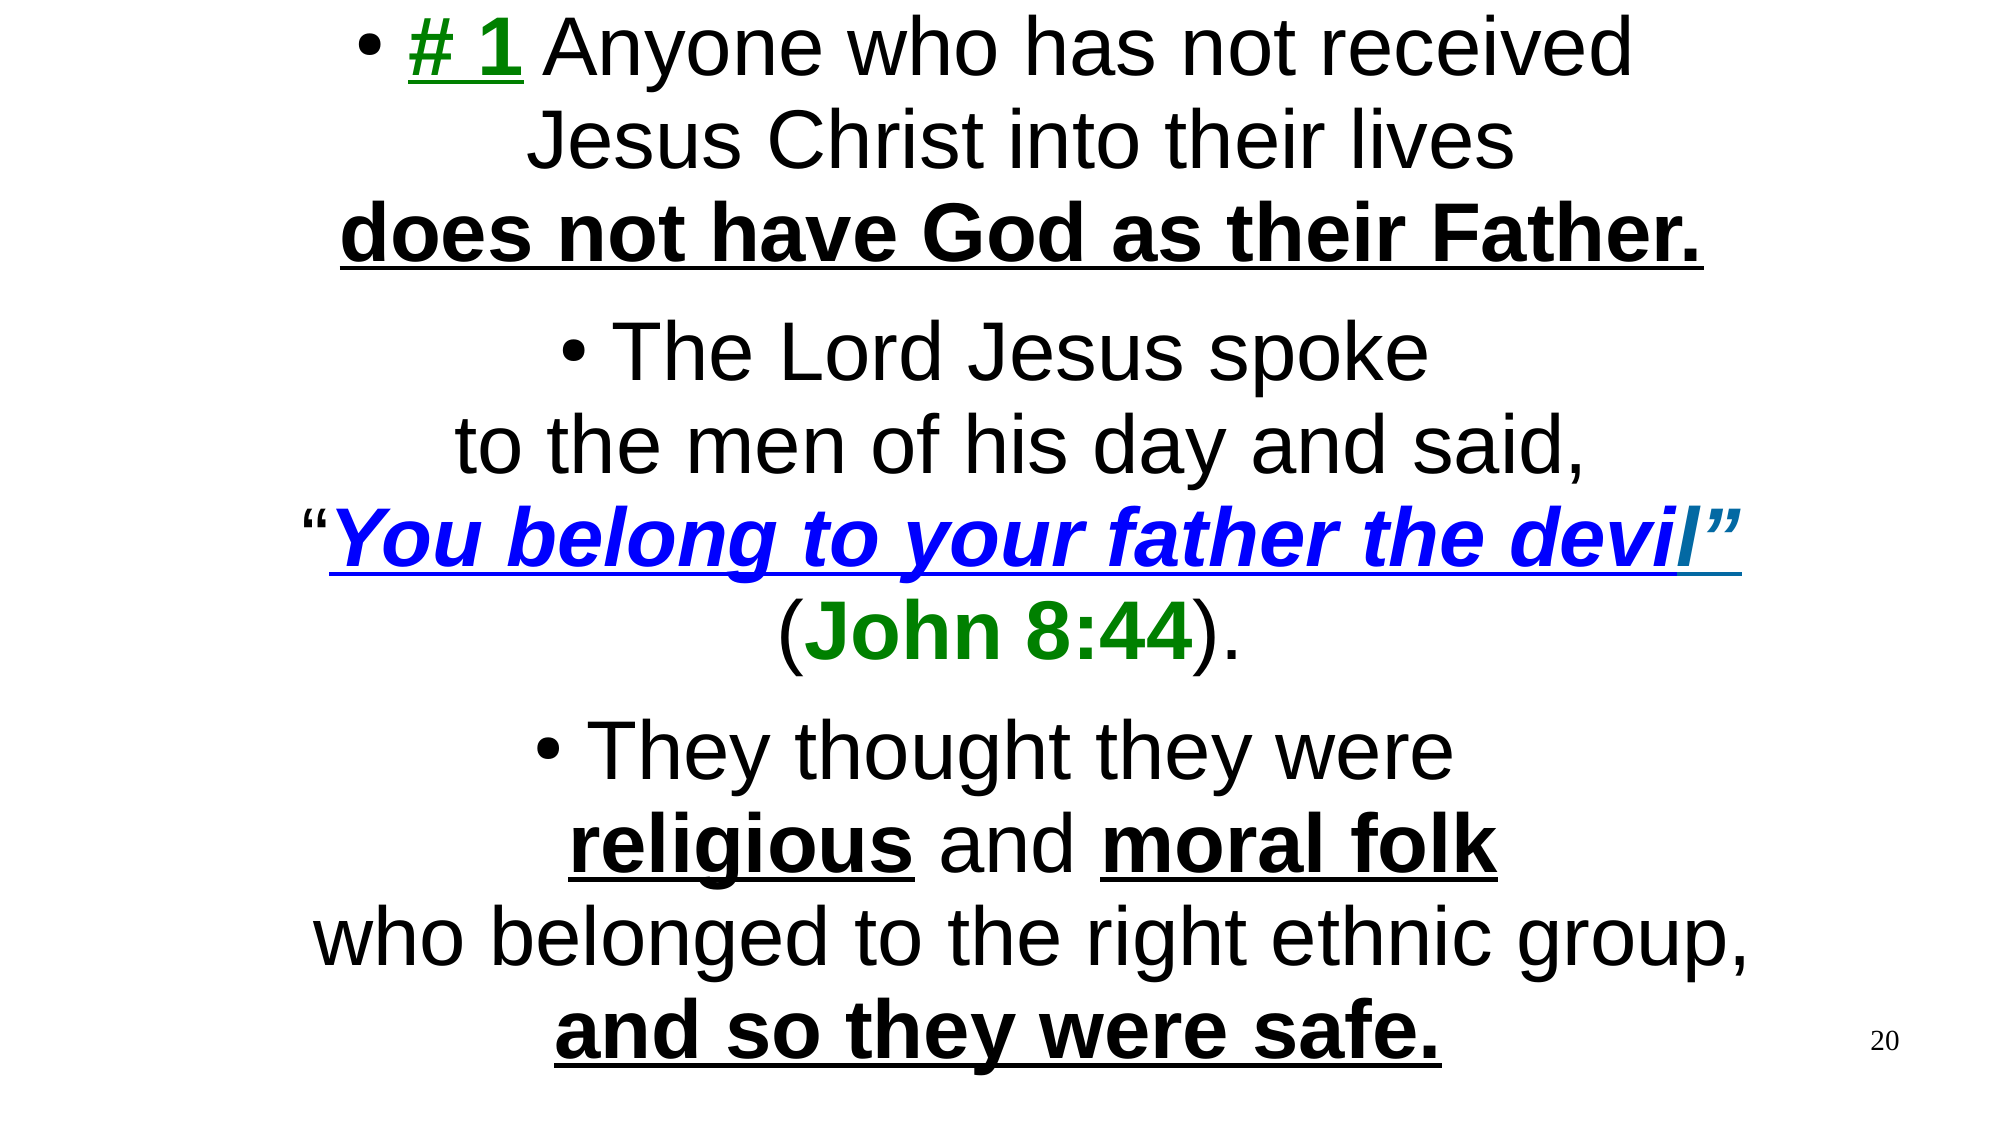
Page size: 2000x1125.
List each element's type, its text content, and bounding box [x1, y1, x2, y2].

list # 1 Anyone who has not received Jesus Christ into their lives does not have God as their Father. The Lord Jesus spoke to the men of his day and said, “You belong to your father the devil” (John 8:44). They thought they were religious and moral folk who belonged to the right ethnic group, and so they were safe. [0, 0, 1996, 1123]
